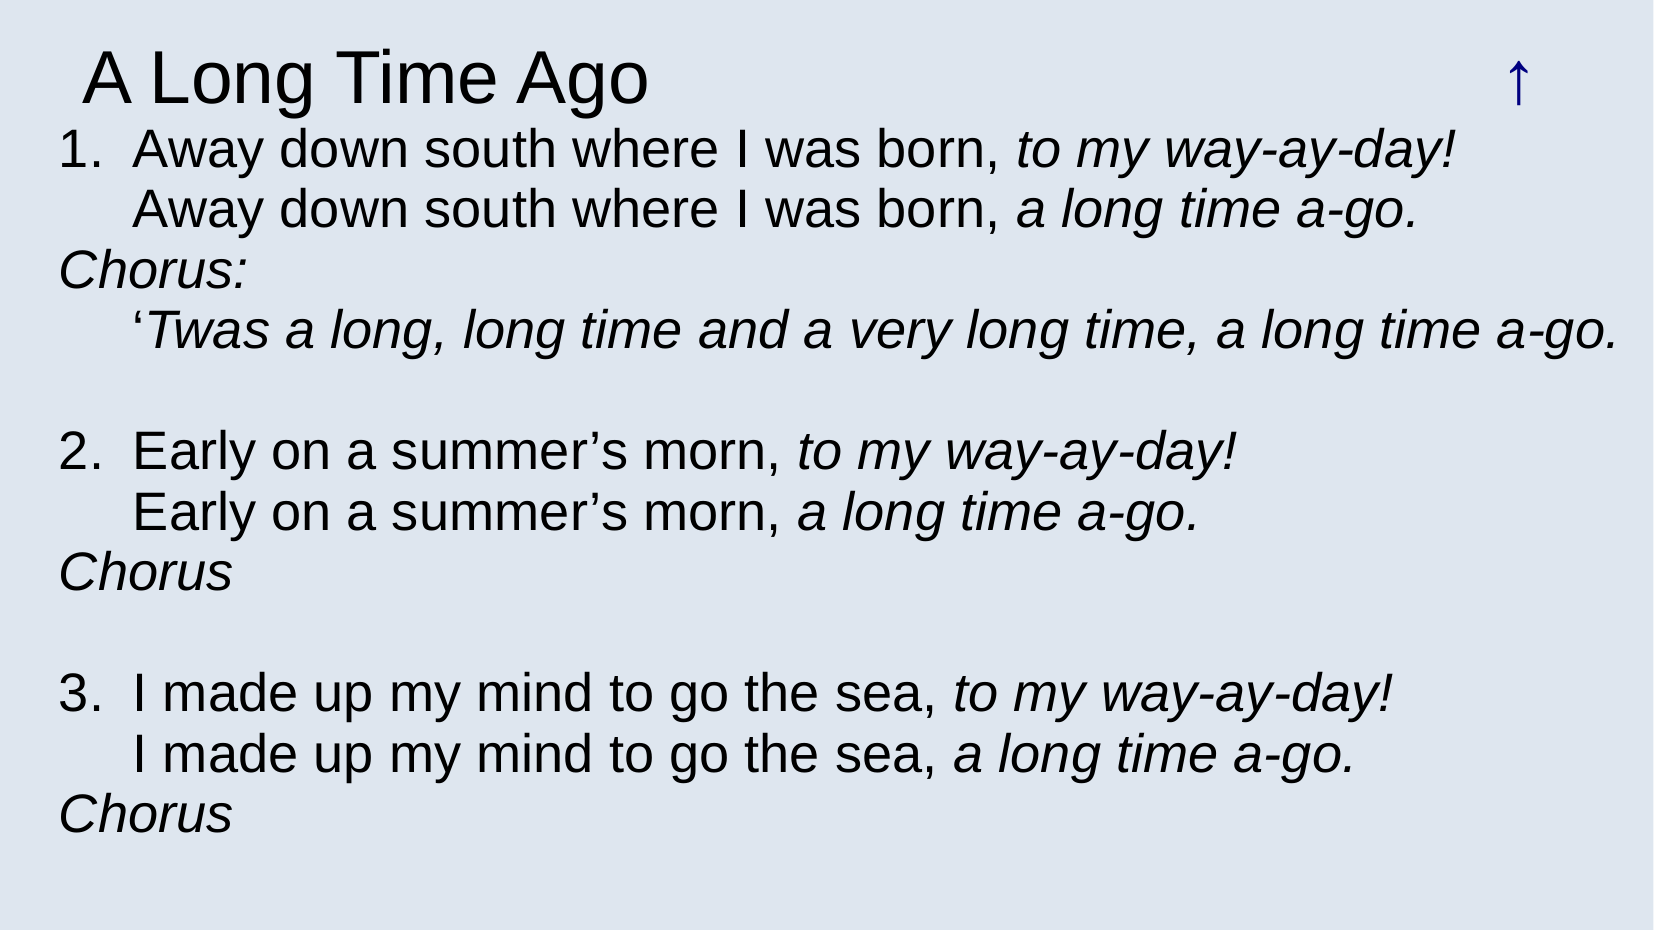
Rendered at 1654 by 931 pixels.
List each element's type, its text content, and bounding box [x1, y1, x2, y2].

title A Long Time Ago ↑ [82, 35, 1571, 118]
subtitle 1. Away down south where I was born, to my way-ay-day! Away down south where I was born, a long time a-go. Chorus: ‘Twas a long, long time and a very long time, a long time a-go. 2. Early on a summer’s morn, to my way-ay-day! Early on a summer’s morn, a long time a-go. Chorus 3. I made up my mind to go the sea, to my way-ay-day! I made up my mind to go the sea, a long time a-go. Chorus [59, 118, 1625, 887]
